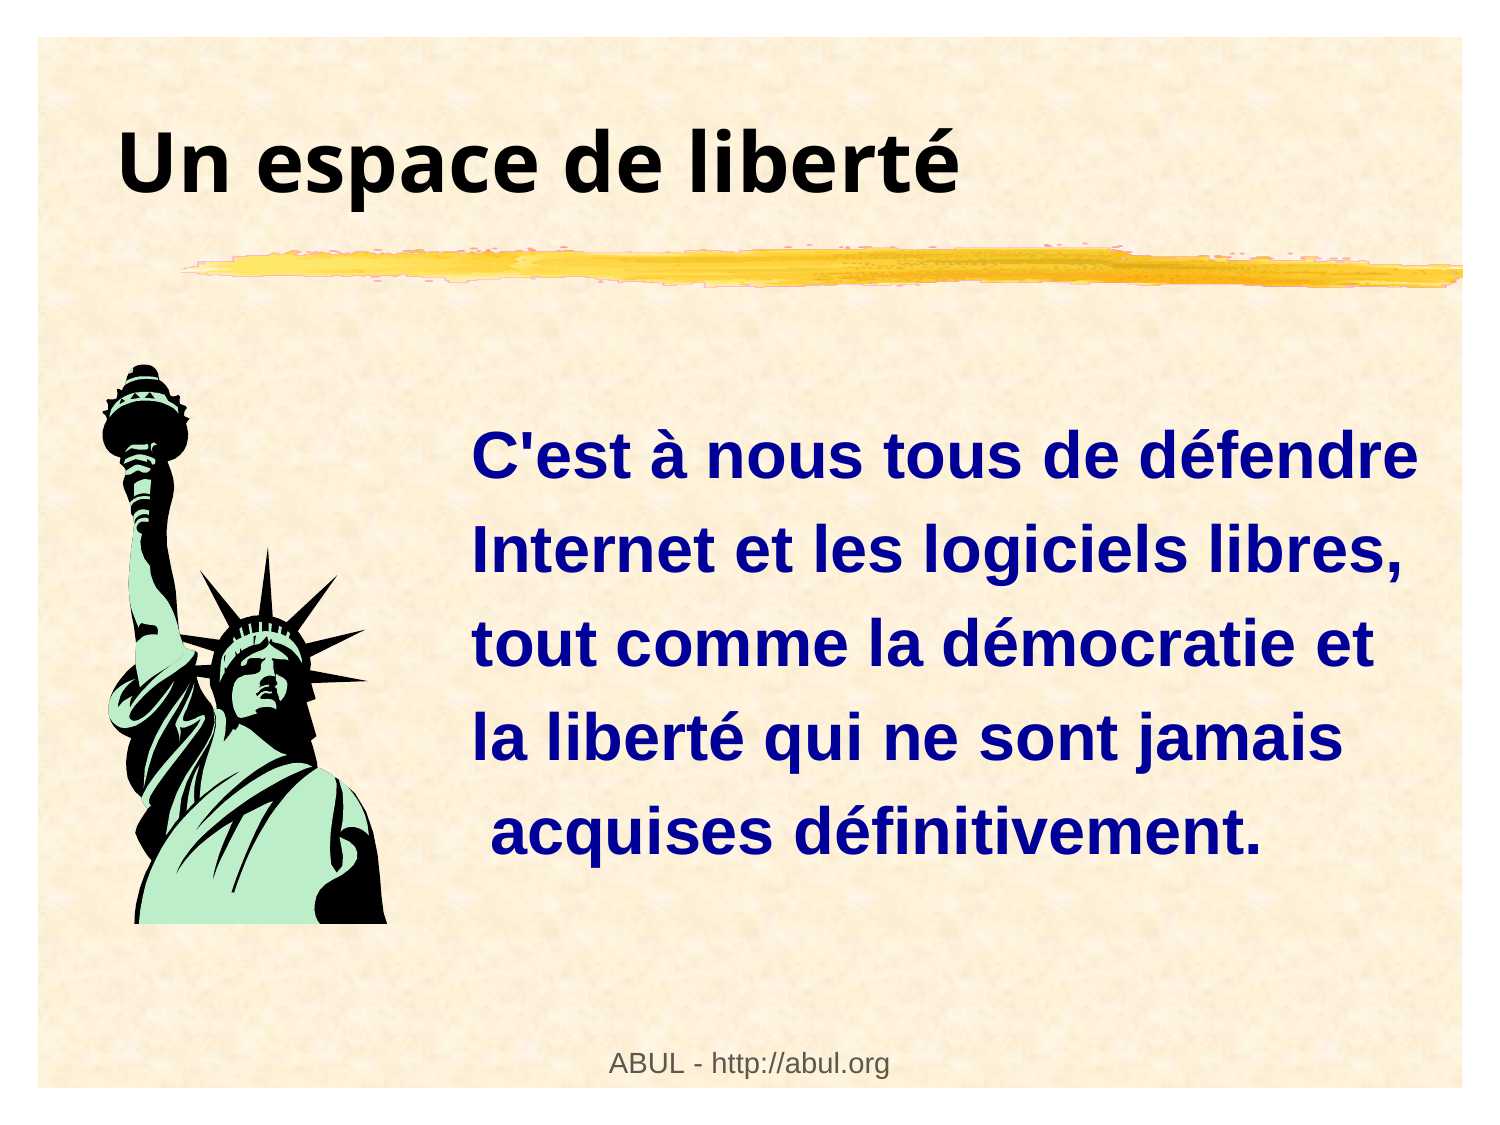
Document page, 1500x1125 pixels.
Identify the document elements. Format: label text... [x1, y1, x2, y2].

text_box C'est à nous tous de défendre Internet et les logiciels libres, tout comme la démocratie et la liberté qui ne sont jamais acquises définitivement. [457, 410, 1447, 1040]
title Un espace de liberté [101, 72, 1312, 248]
picture [37, 37, 1463, 1088]
